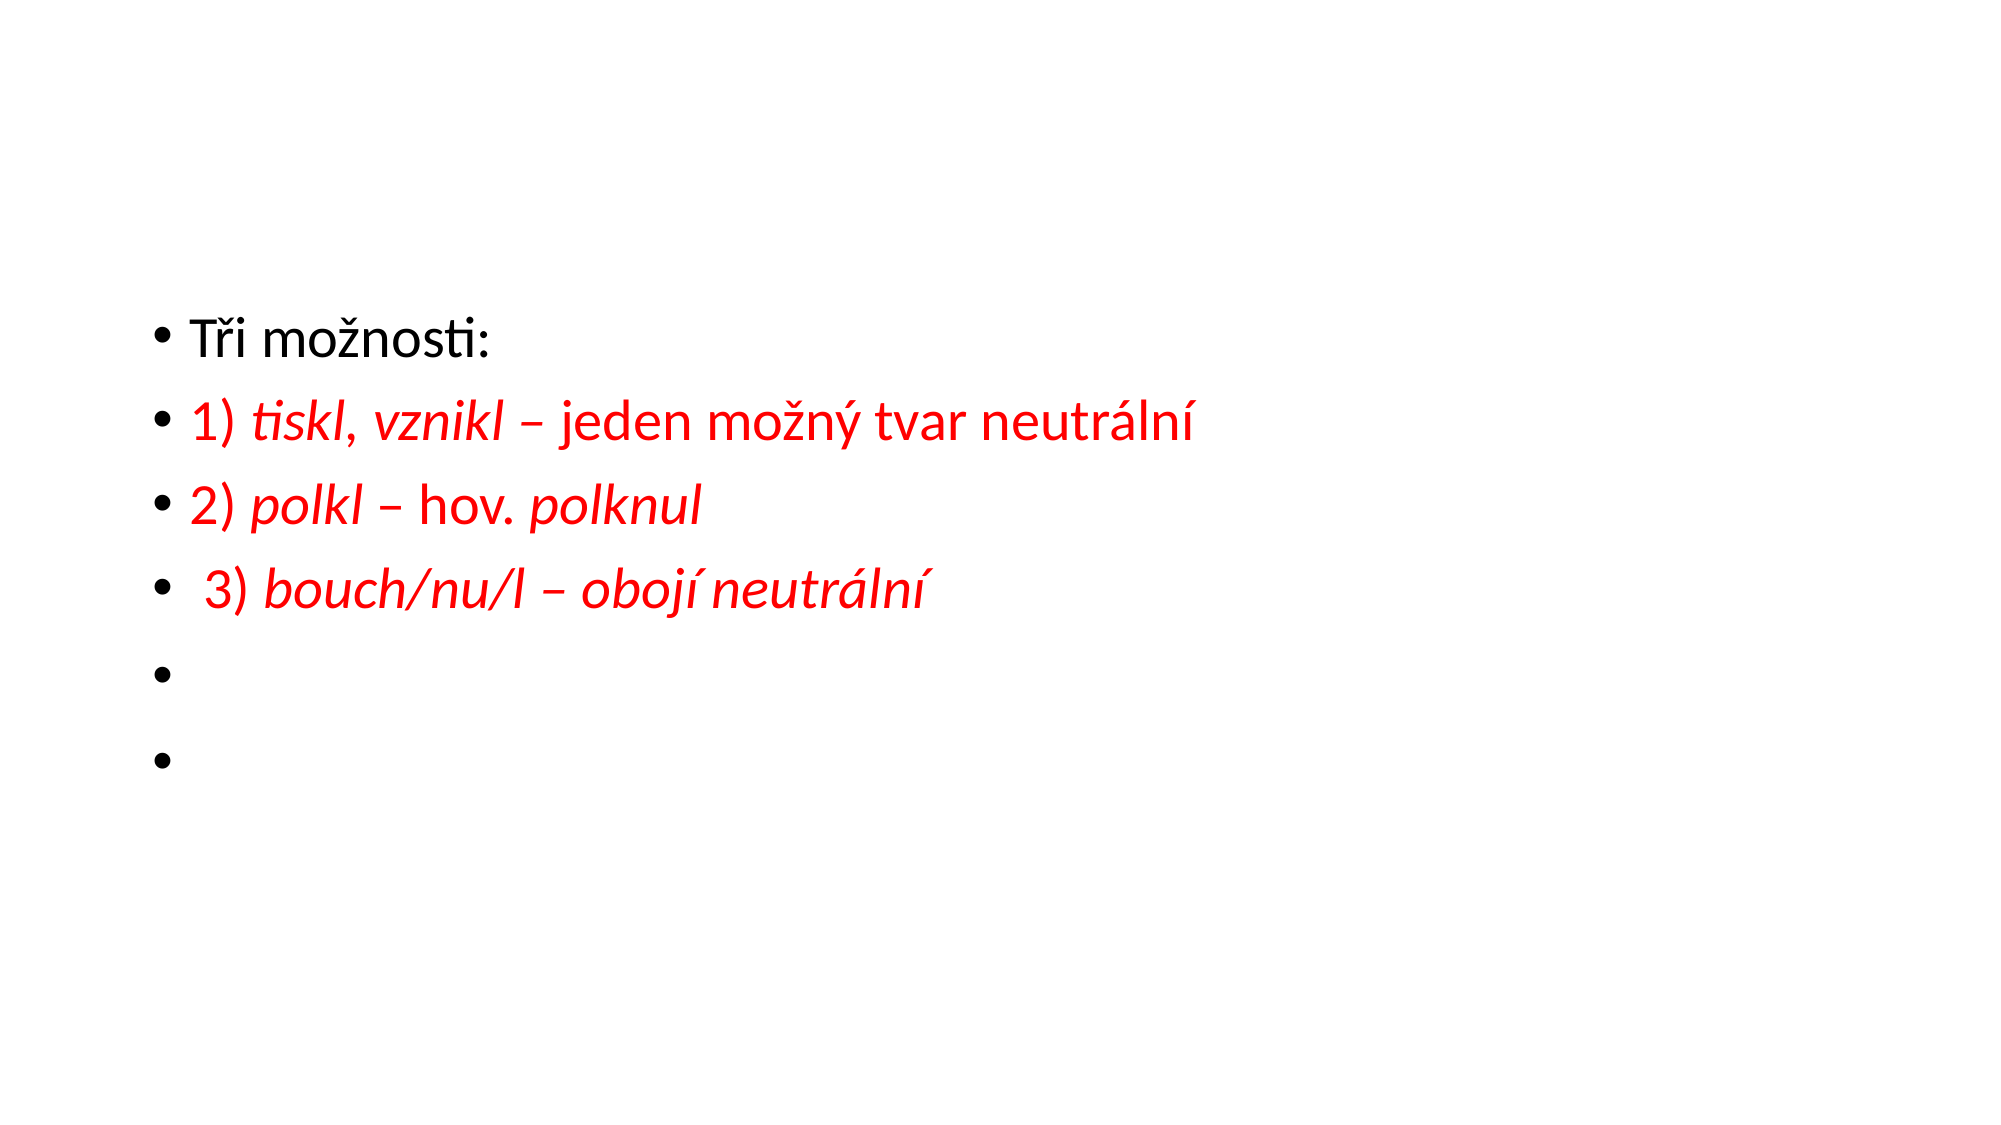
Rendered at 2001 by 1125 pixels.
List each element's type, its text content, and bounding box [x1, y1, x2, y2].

list Tři možnosti: 1) tiskl, vznikl – jeden možný tvar neutrální 2) polkl – hov. polknul 3) bouch/nu/l – obojí neutrální [137, 299, 1863, 1014]
